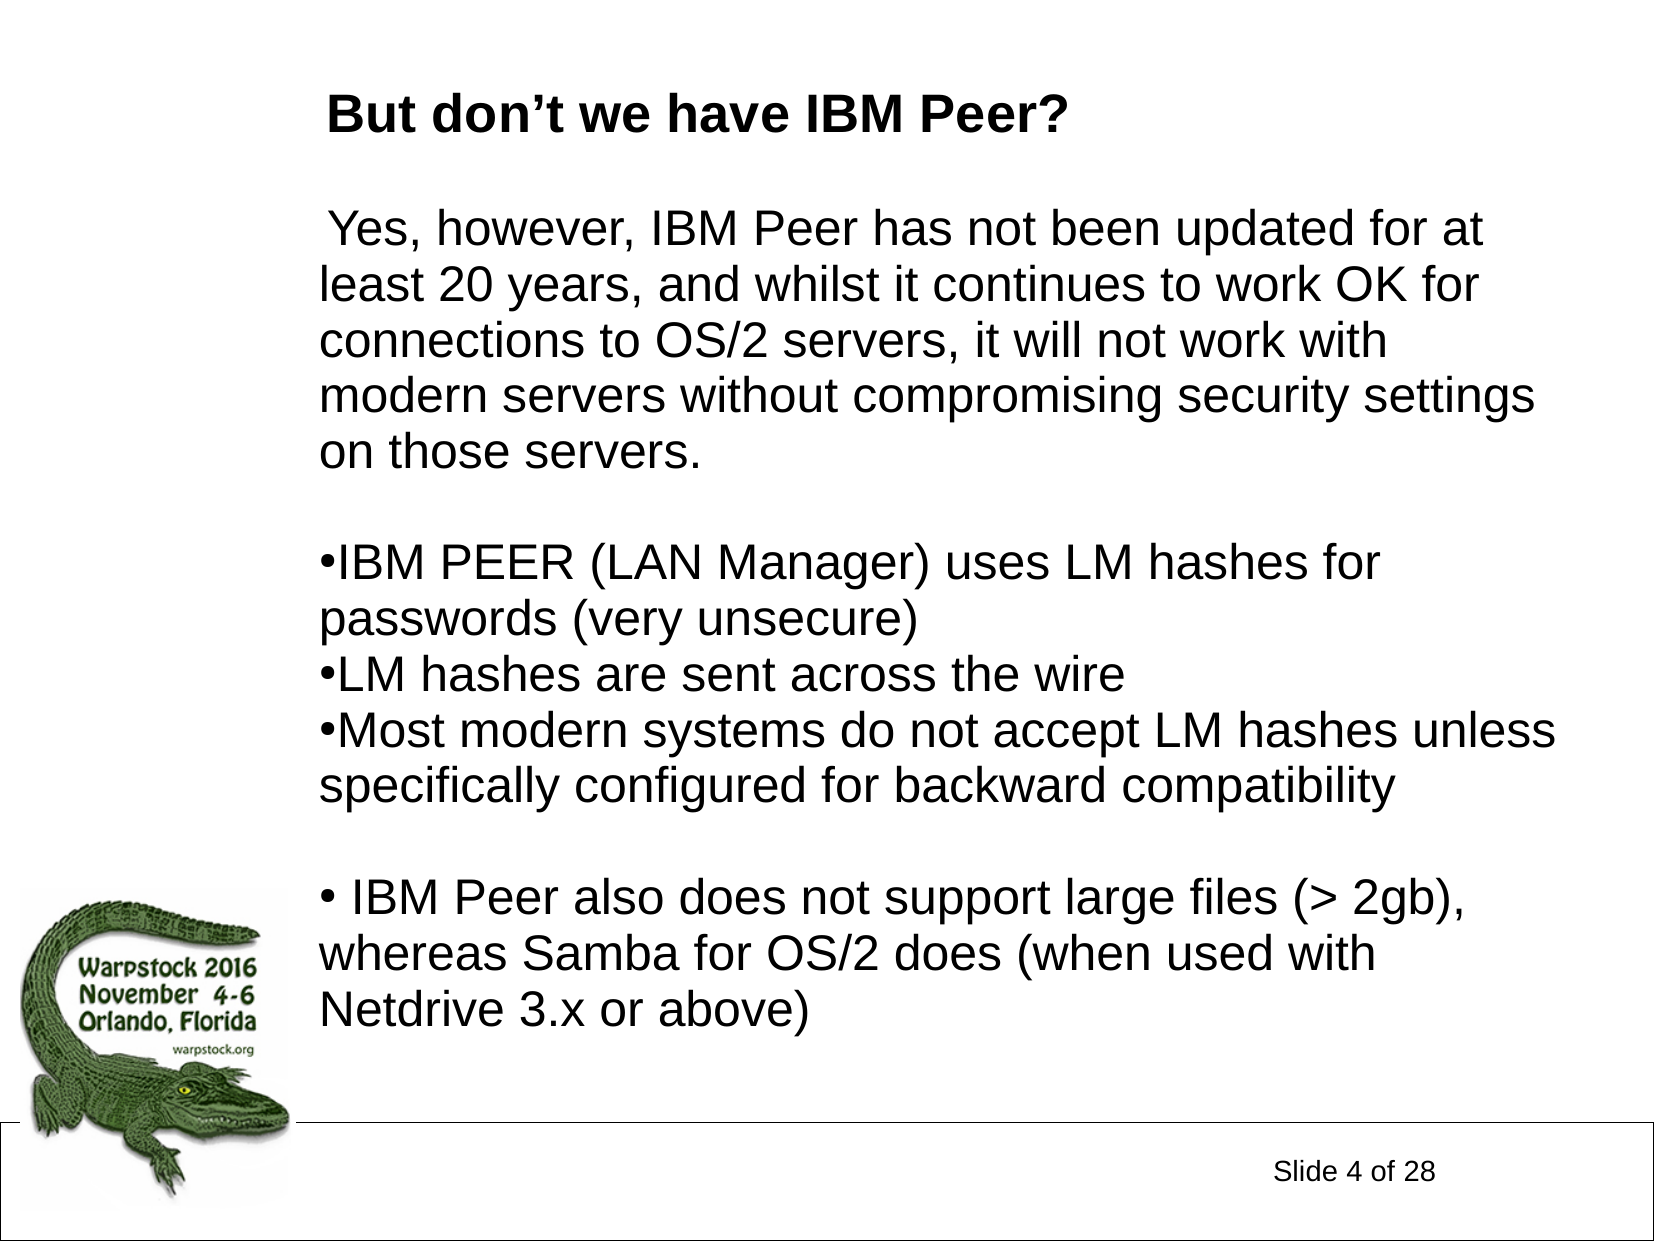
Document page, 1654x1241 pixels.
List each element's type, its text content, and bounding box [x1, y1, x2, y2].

subtitle Yes, however, IBM Peer has not been updated for at least 20 years, and whilst it continues to work OK for connections to OS/2 servers, it will not work with modern servers without compromising security settings on those servers. IBM PEER (LAN Manager) uses LM hashes for passwords (very unsecure) LM hashes are sent across the wire Most modern systems do not accept LM hashes unless specifically configured for backward compatibility IBM Peer also does not support large files (> 2gb), whereas Samba for OS/2 does (when used with Netdrive 3.x or above) [318, 200, 1565, 1037]
title But don’t we have IBM Peer? [295, 49, 1571, 178]
picture [20, 888, 296, 1211]
